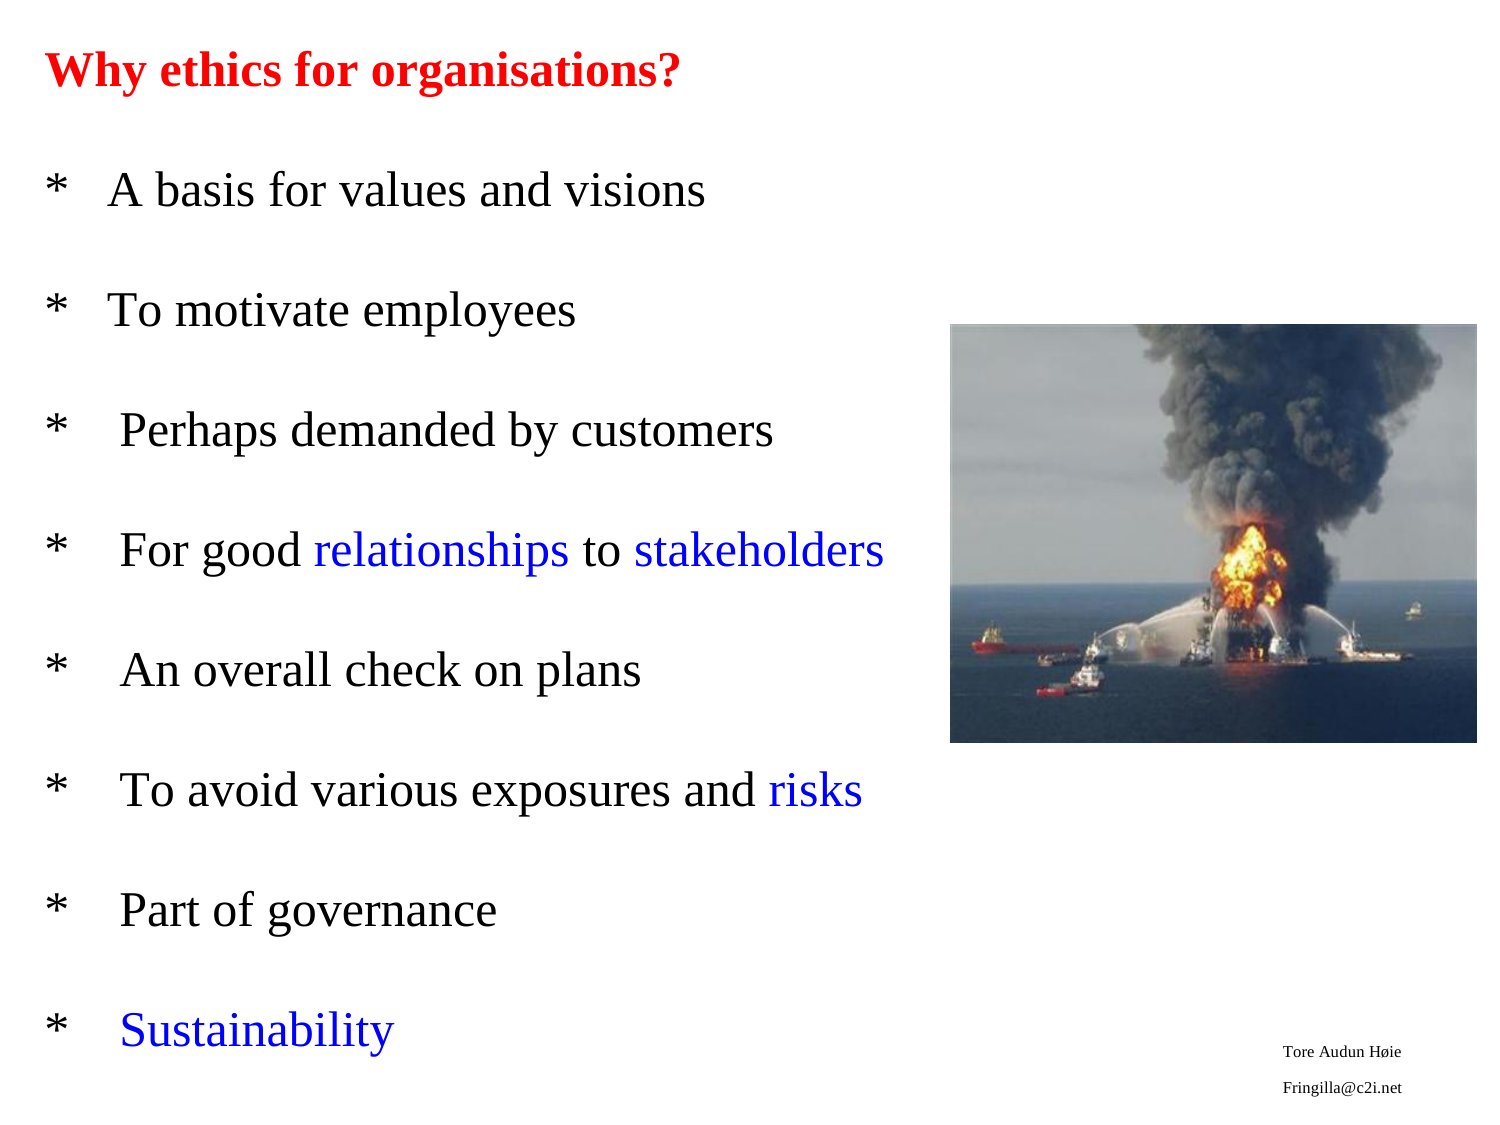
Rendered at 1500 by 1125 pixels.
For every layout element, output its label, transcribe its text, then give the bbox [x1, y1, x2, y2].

text_box Why ethics for organisations? * A basis for values and visions * To motivate employees * Perhaps demanded by customers * For good relationships to stakeholders * An overall check on plans * To avoid various exposures and risks * Part of governance * Sustainability [29, 29, 1477, 1065]
picture [950, 324, 1477, 743]
text_box Tore Audun Høie Fringilla@c2i.net [1268, 1033, 1500, 1105]
